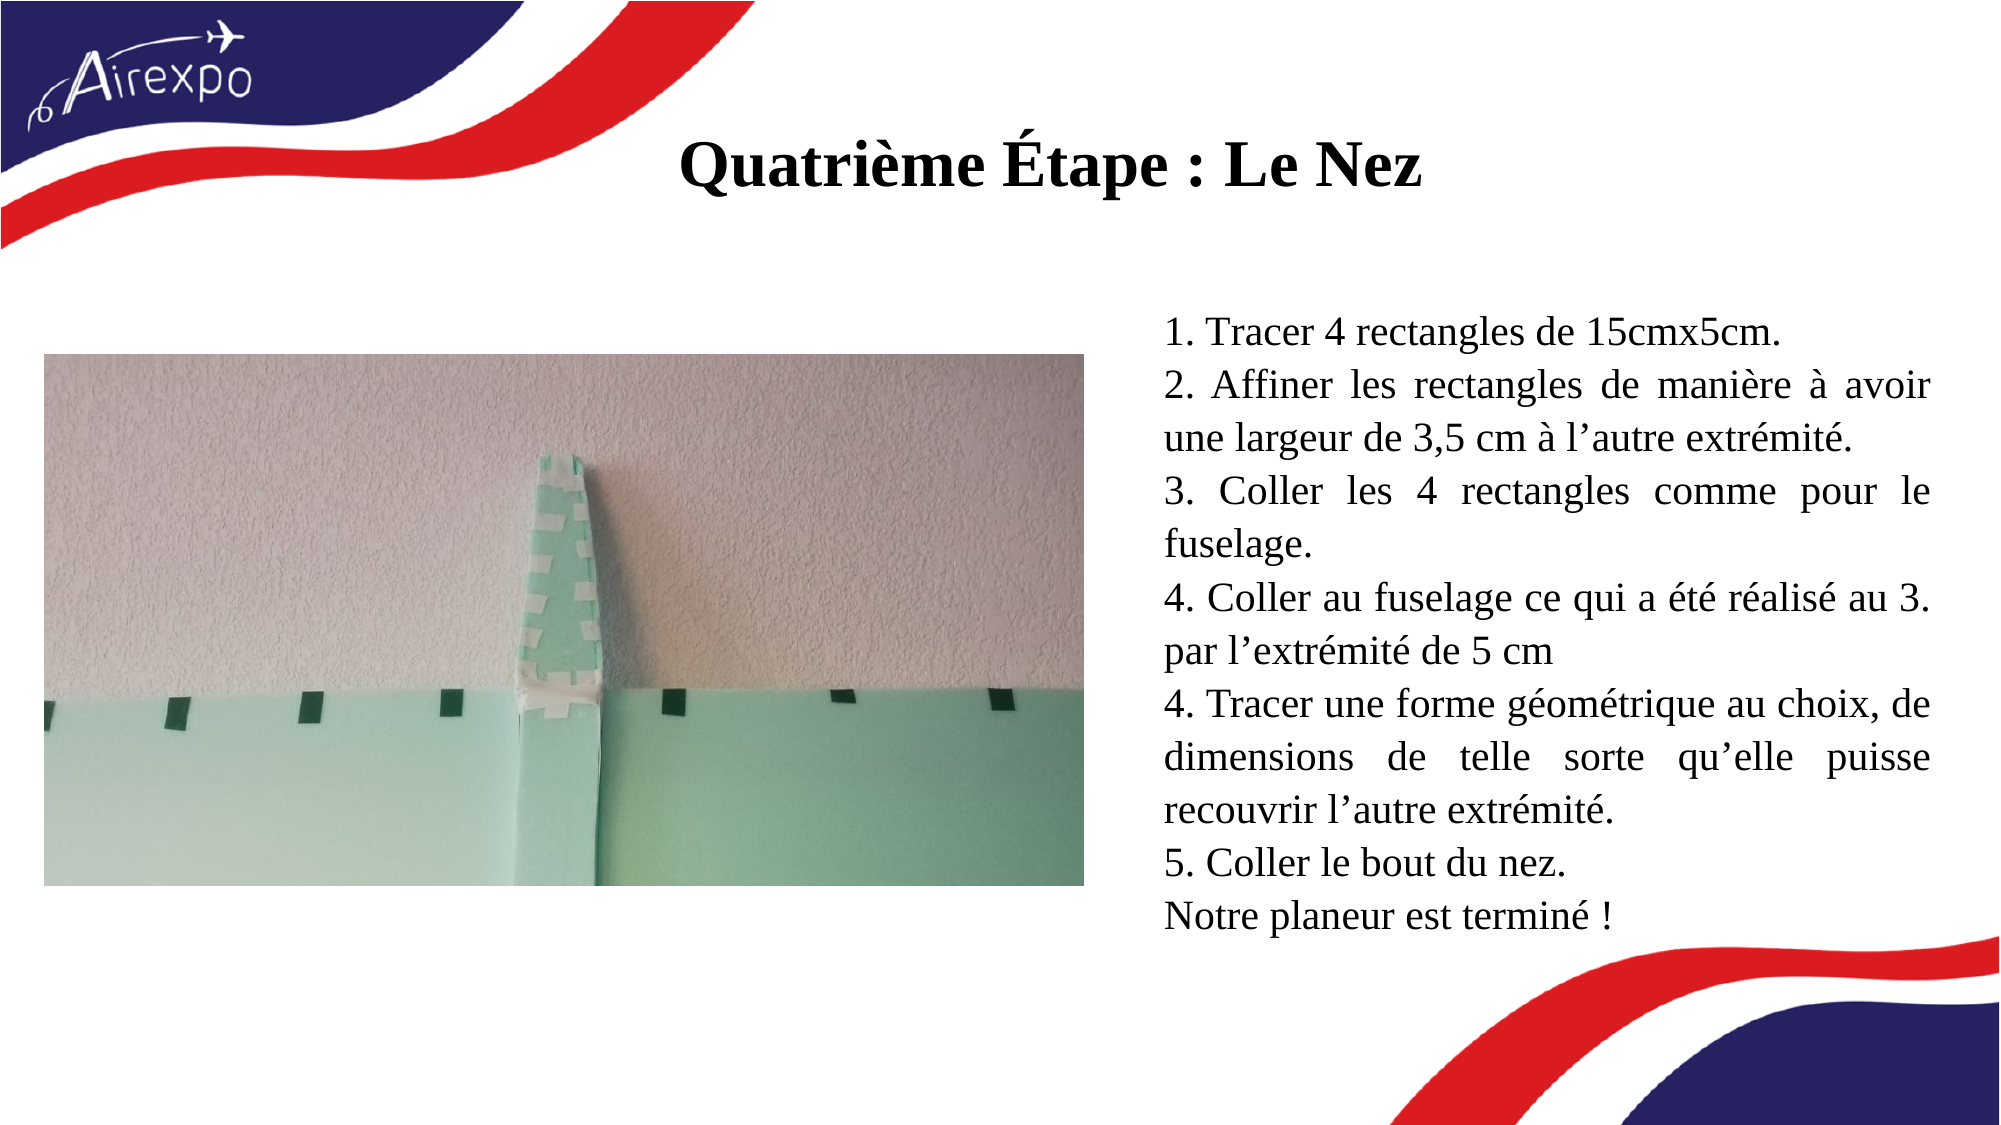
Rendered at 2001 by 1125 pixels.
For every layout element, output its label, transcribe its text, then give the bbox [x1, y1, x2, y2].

picture [0, 1, 769, 263]
subtitle Quatrième Étape : Le Nez [301, 121, 1802, 393]
picture [1376, 877, 2000, 1125]
picture [44, 354, 1084, 886]
text_box 1. Tracer 4 rectangles de 15cmx5cm. 2. Affiner les rectangles de manière à avoir une largeur de 3,5 cm à l’autre extrémité. 3. Coller les 4 rectangles comme pour le fuselage. 4. Coller au fuselage ce qui a été réalisé au 3. par l’extrémité de 5 cm 4. Tracer une forme géométrique au choix, de dimensions de telle sorte qu’elle puisse recouvrir l’autre extrémité. 5. Coller le bout du nez. Notre planeur est terminé ! [1149, 293, 1947, 995]
